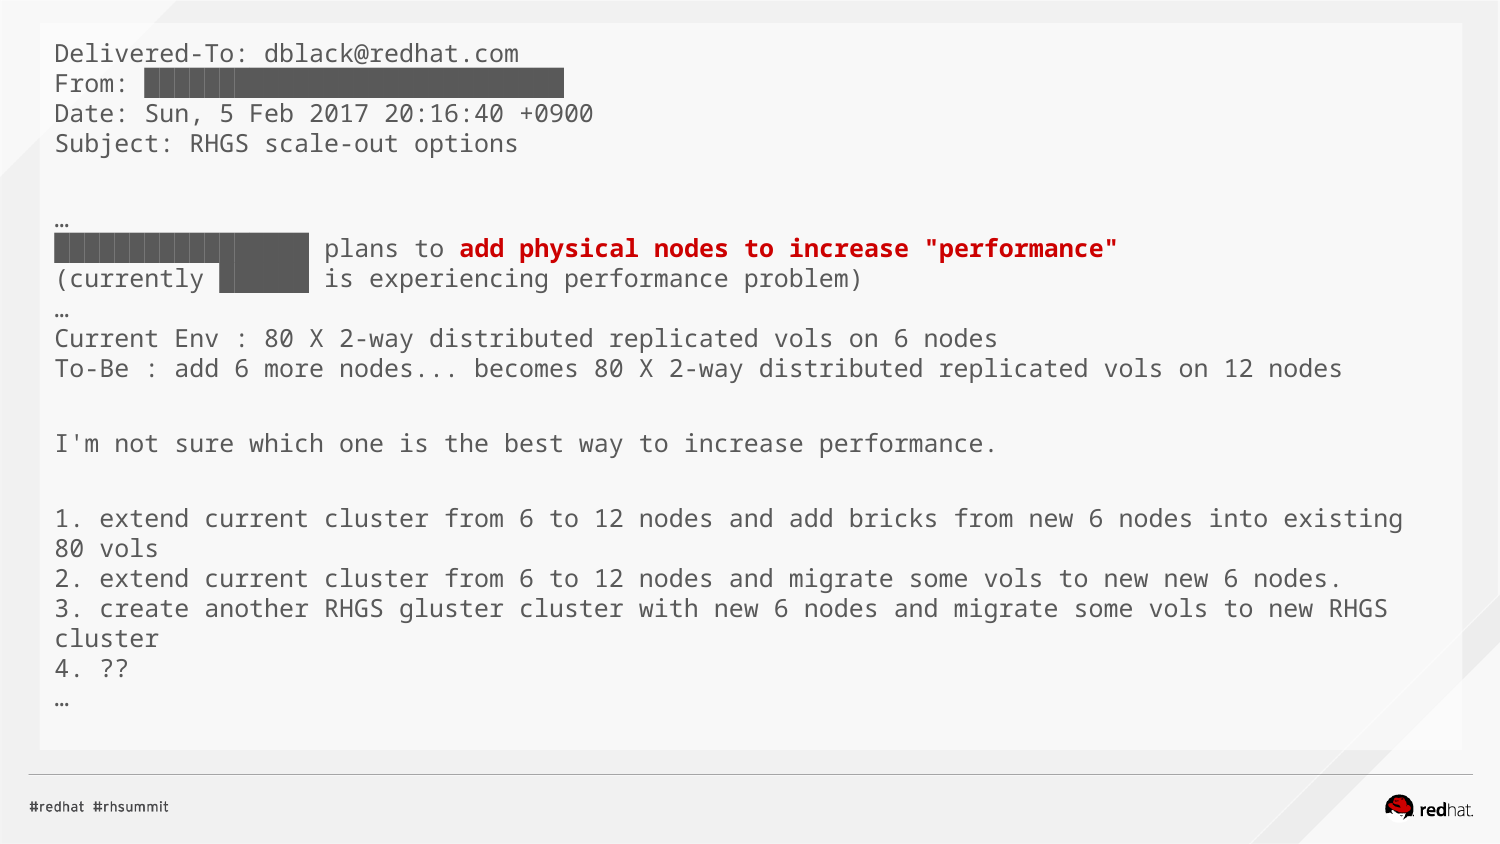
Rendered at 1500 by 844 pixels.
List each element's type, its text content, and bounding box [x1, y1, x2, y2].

text_box Delivered-To: dblack@redhat.com From: ████████████████████████████ Date: Sun, 5 Feb 2017 20:16:40 +0900 Subject: RHGS scale-out options … █████████████████ plans to add physical nodes to increase "performance" (currently ██████ is experiencing performance problem) … Current Env : 80 X 2-way distributed replicated vols on 6 nodes To-Be : add 6 more nodes... becomes 80 X 2-way distributed replicated vols on 12 nodes I'm not sure which one is the best way to increase performance. 1. extend current cluster from 6 to 12 nodes and add bricks from new 6 nodes into existing 80 vols 2. extend current cluster from 6 to 12 nodes and migrate some vols to new new 6 nodes. 3. create another RHGS gluster cluster with new 6 nodes and migrate some vols to new RHGS cluster 4. ?? … [39, 22, 1463, 751]
picture [0, 0, 1500, 844]
